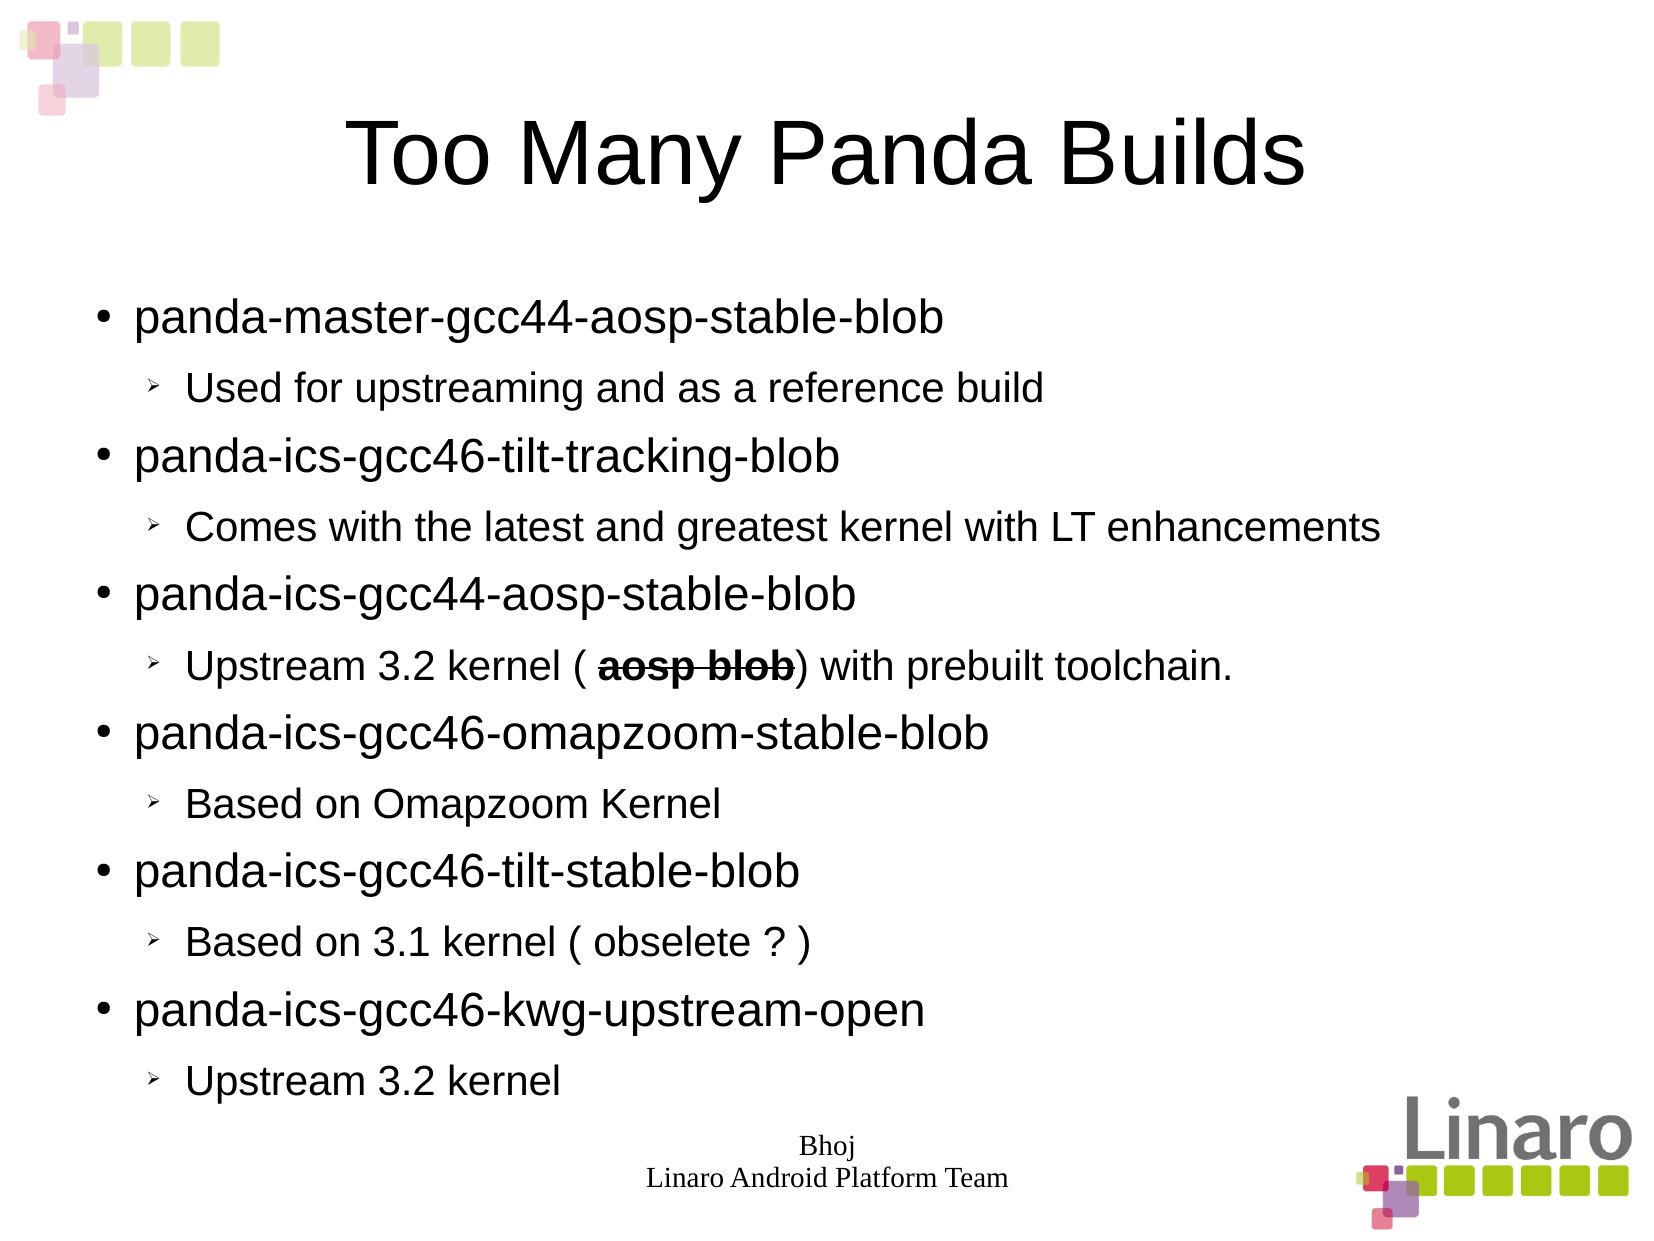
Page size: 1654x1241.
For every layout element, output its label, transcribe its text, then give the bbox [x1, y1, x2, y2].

title Too Many Panda Builds [82, 49, 1571, 257]
list panda-master-gcc44-aosp-stable-blob Used for upstreaming and as a reference build panda-ics-gcc46-tilt-tracking-blob Comes with the latest and greatest kernel with LT enhancements panda-ics-gcc44-aosp-stable-blob Upstream 3.2 kernel ( aosp blob) with prebuilt toolchain. panda-ics-gcc46-omapzoom-stable-blob Based on Omapzoom Kernel panda-ics-gcc46-tilt-stable-blob Based on 3.1 kernel ( obselete ? ) panda-ics-gcc46-kwg-upstream-open Upstream 3.2 kernel [82, 290, 1571, 1109]
picture [1343, 1087, 1644, 1238]
